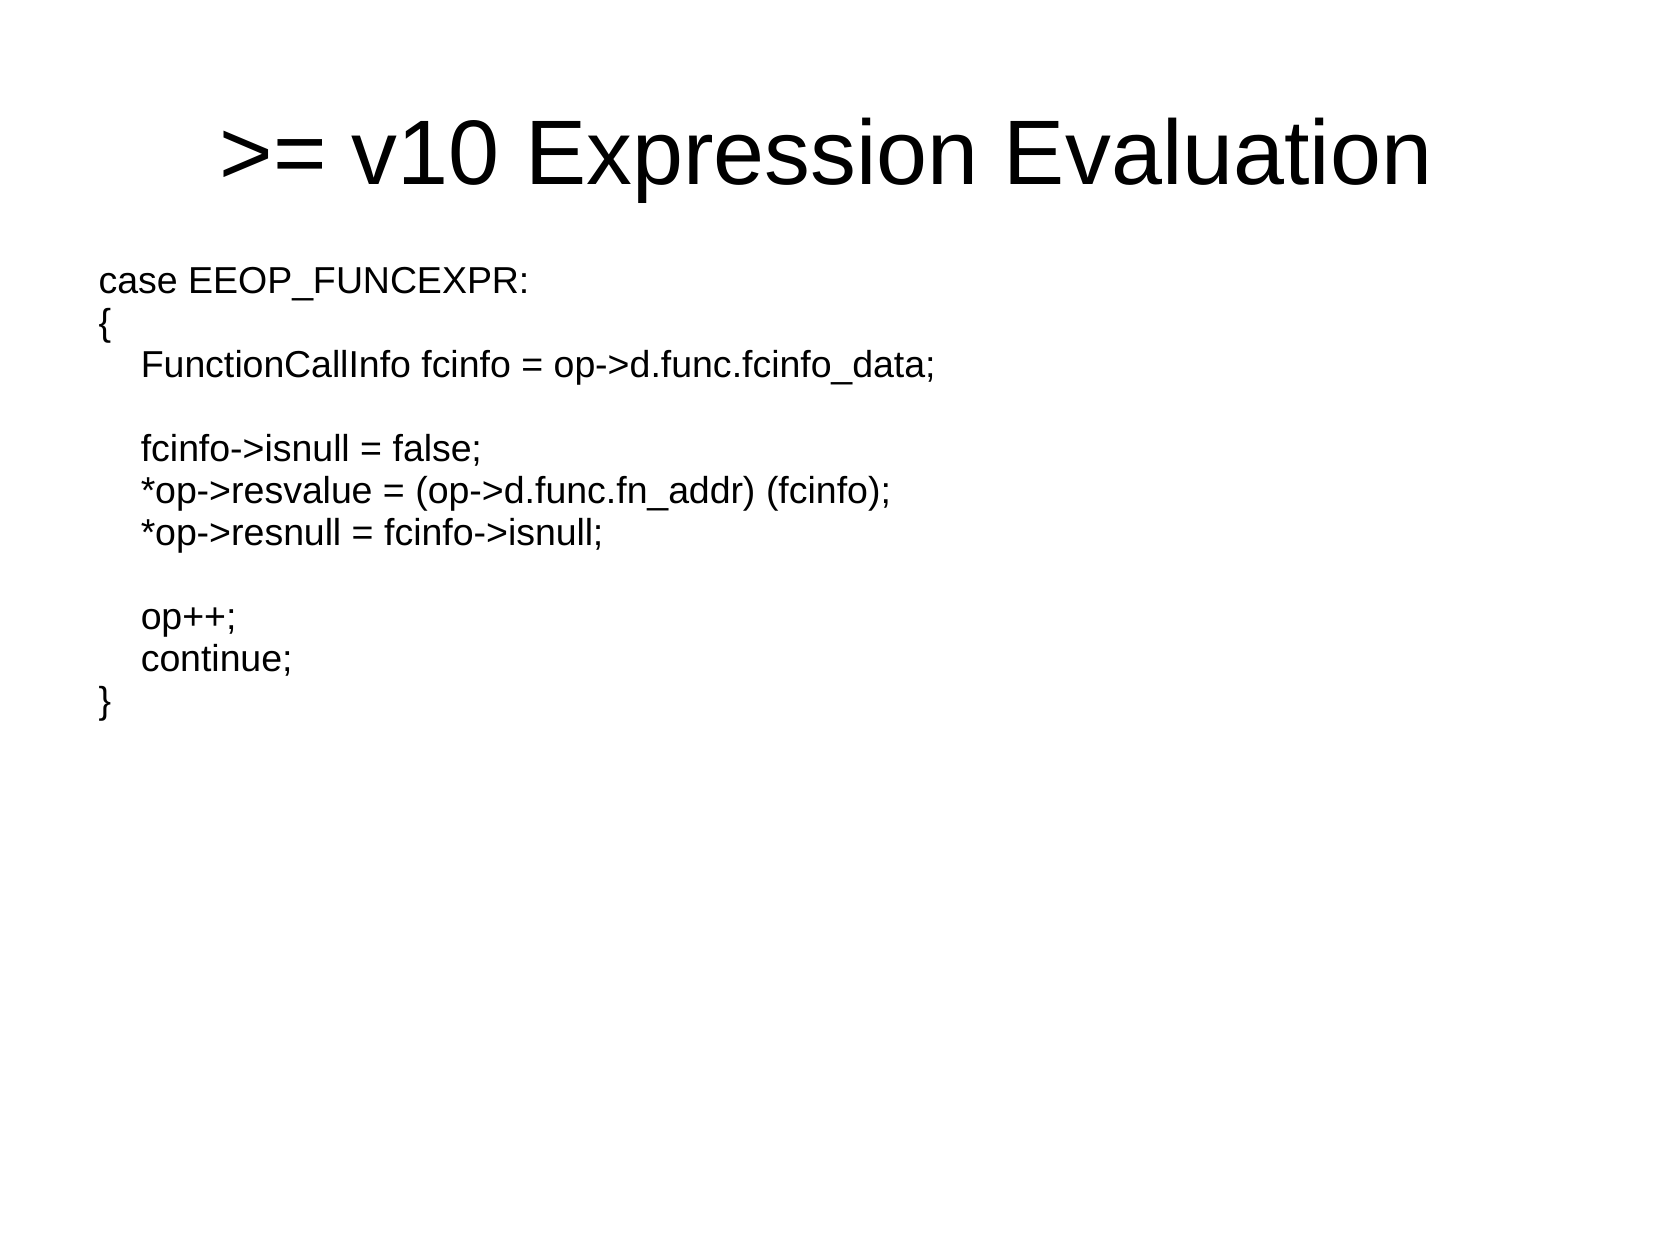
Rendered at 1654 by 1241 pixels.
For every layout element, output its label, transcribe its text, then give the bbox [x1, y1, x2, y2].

title >= v10 Expression Evaluation [82, 49, 1571, 257]
text_box case EEOP_FUNCEXPR: { FunctionCallInfo fcinfo = op->d.func.fcinfo_data; fcinfo->isnull = false; *op->resvalue = (op->d.func.fn_addr) (fcinfo); *op->resnull = fcinfo->isnull; op++; continue; } [0, 252, 1654, 1241]
